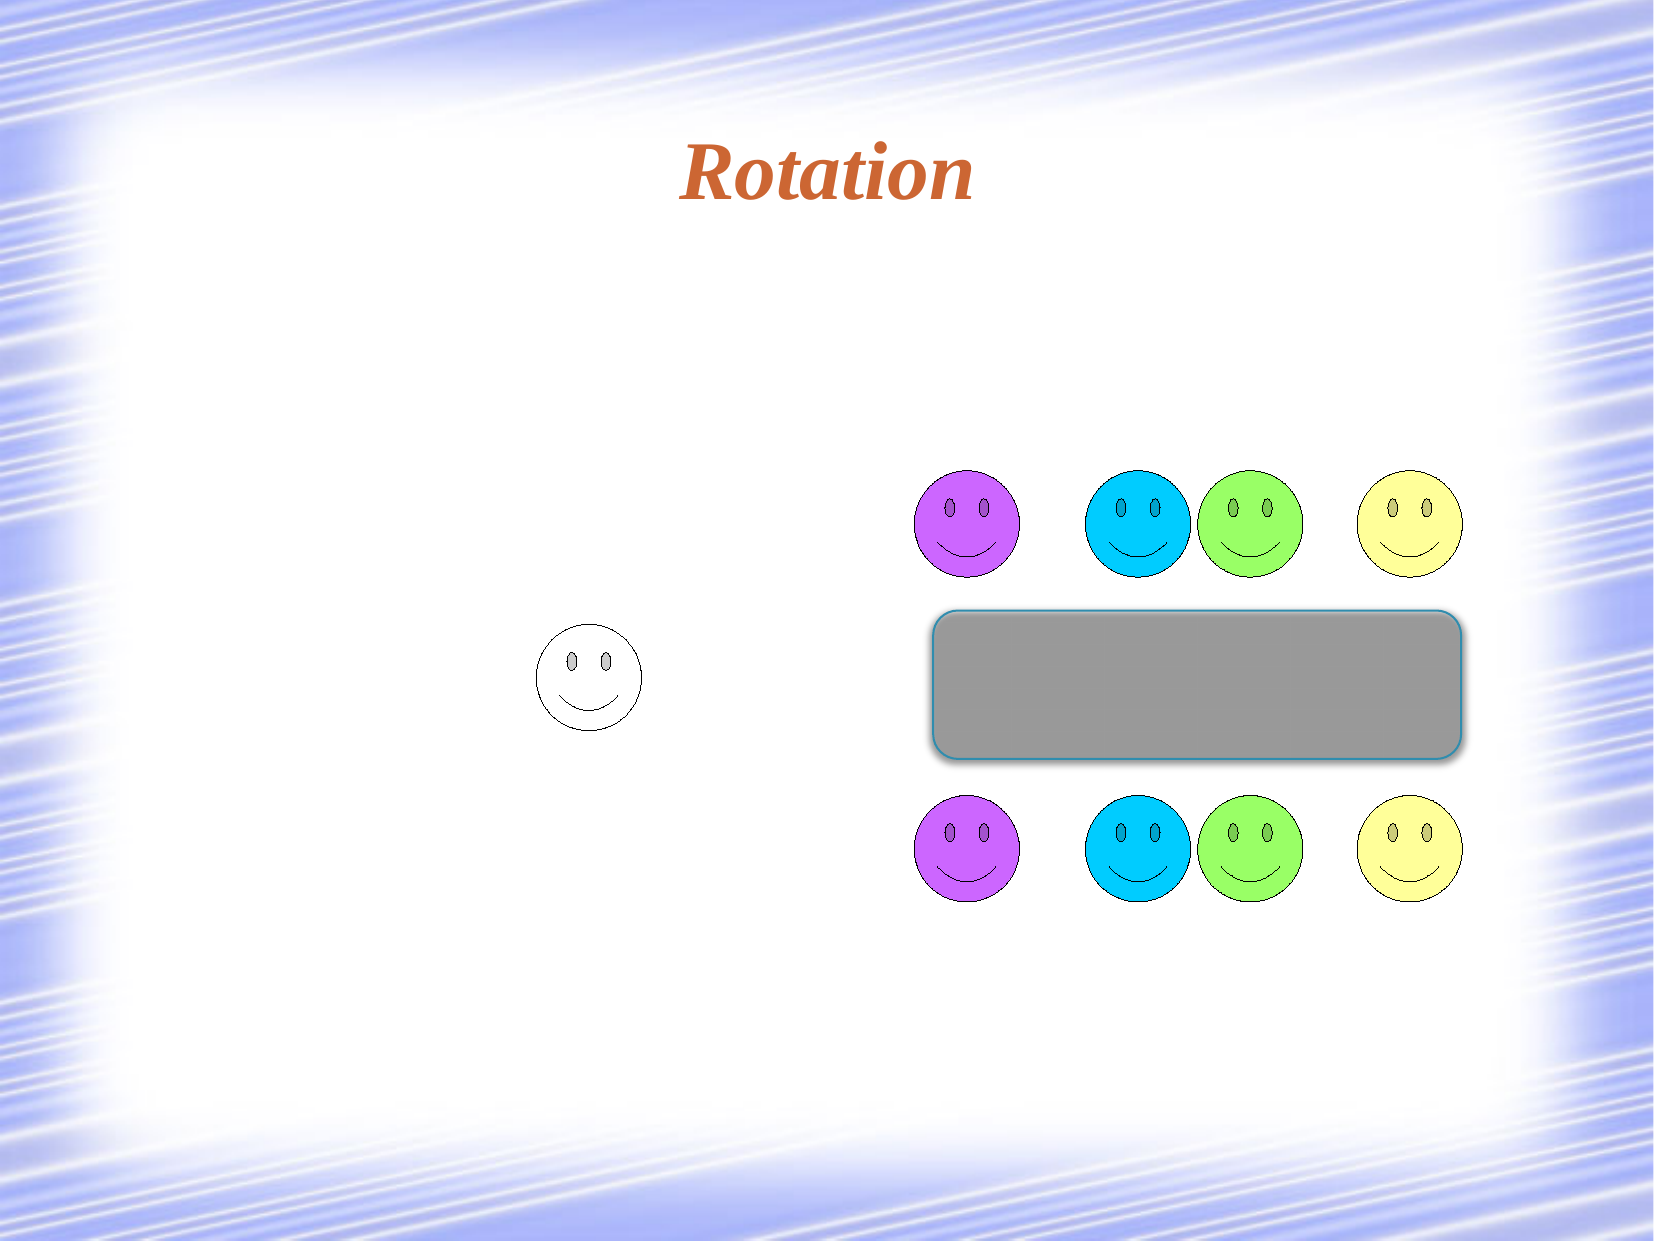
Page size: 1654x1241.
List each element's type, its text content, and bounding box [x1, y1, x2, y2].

text_box [1085, 470, 1191, 578]
text_box [536, 624, 642, 731]
text_box [1085, 795, 1191, 902]
text_box [914, 795, 1020, 902]
text_box [1197, 795, 1303, 902]
text_box [1197, 470, 1303, 578]
title Rotation [121, 67, 1534, 275]
picture [0, 0, 1654, 1241]
text_box [1357, 470, 1463, 578]
text_box [1357, 795, 1463, 902]
text_box [914, 470, 1020, 578]
